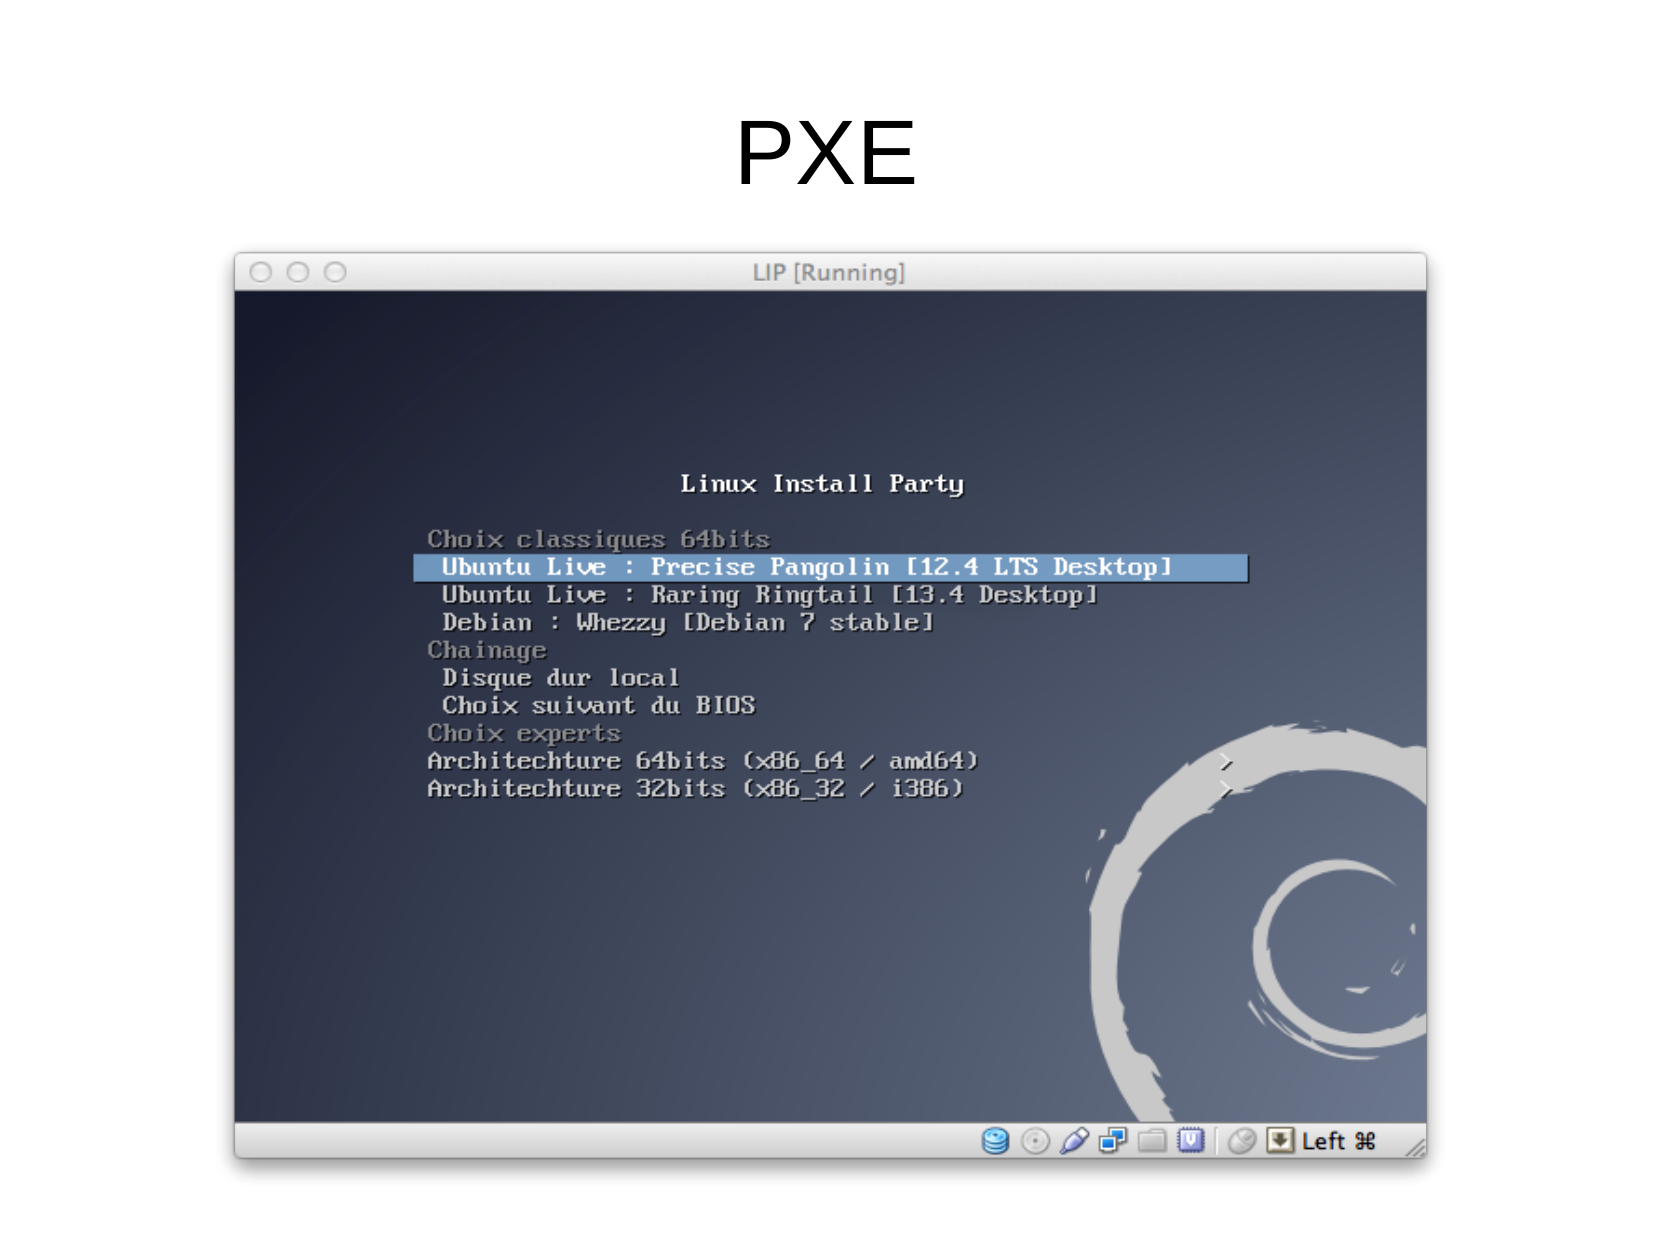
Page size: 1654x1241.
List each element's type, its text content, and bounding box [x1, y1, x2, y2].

title PXE [82, 49, 1571, 257]
picture [209, 236, 1453, 1193]
